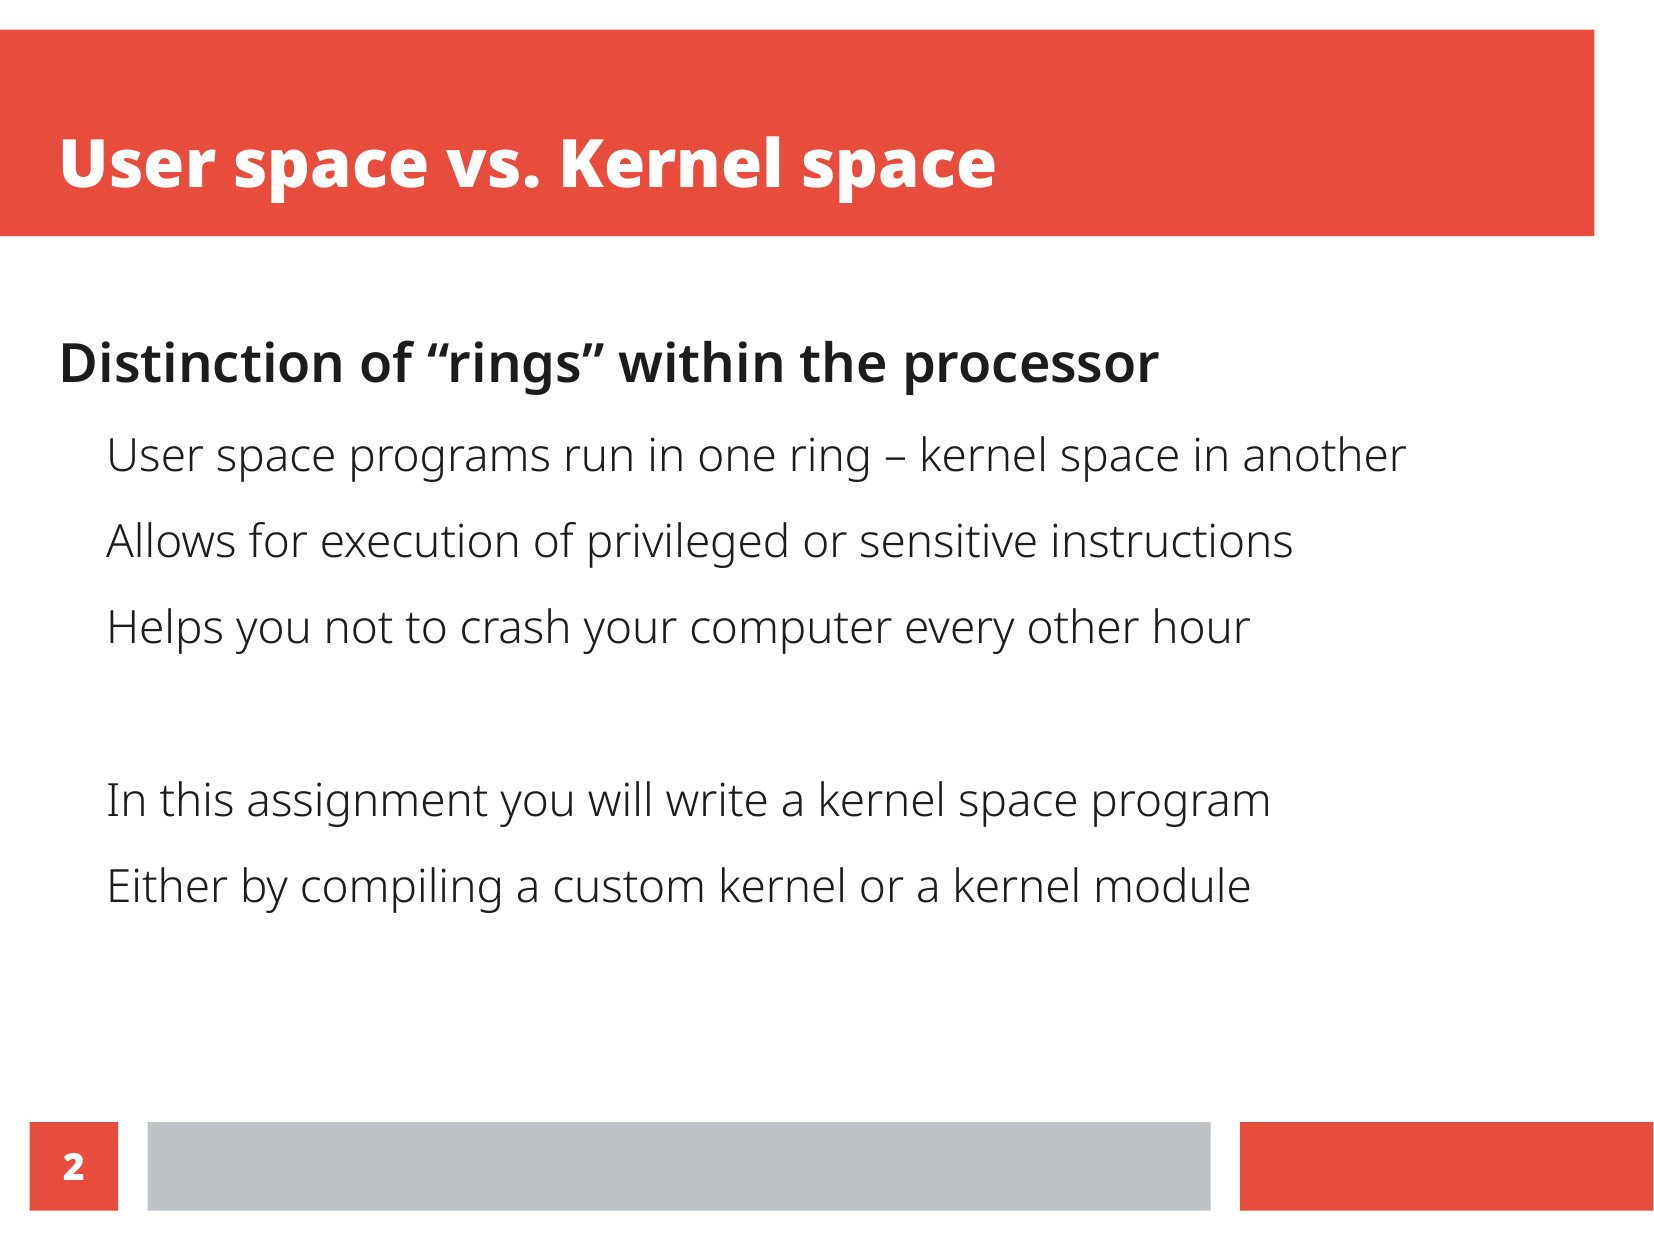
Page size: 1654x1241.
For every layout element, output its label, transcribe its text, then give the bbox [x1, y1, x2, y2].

title User space vs. Kernel space [59, 59, 1595, 207]
list Distinction of “rings” within the processor User space programs run in one ring – kernel space in another Allows for execution of privileged or sensitive instructions Helps you not to crash your computer every other hour In this assignment you will write a kernel space program Either by compiling a custom kernel or a kernel module [59, 324, 1565, 1093]
